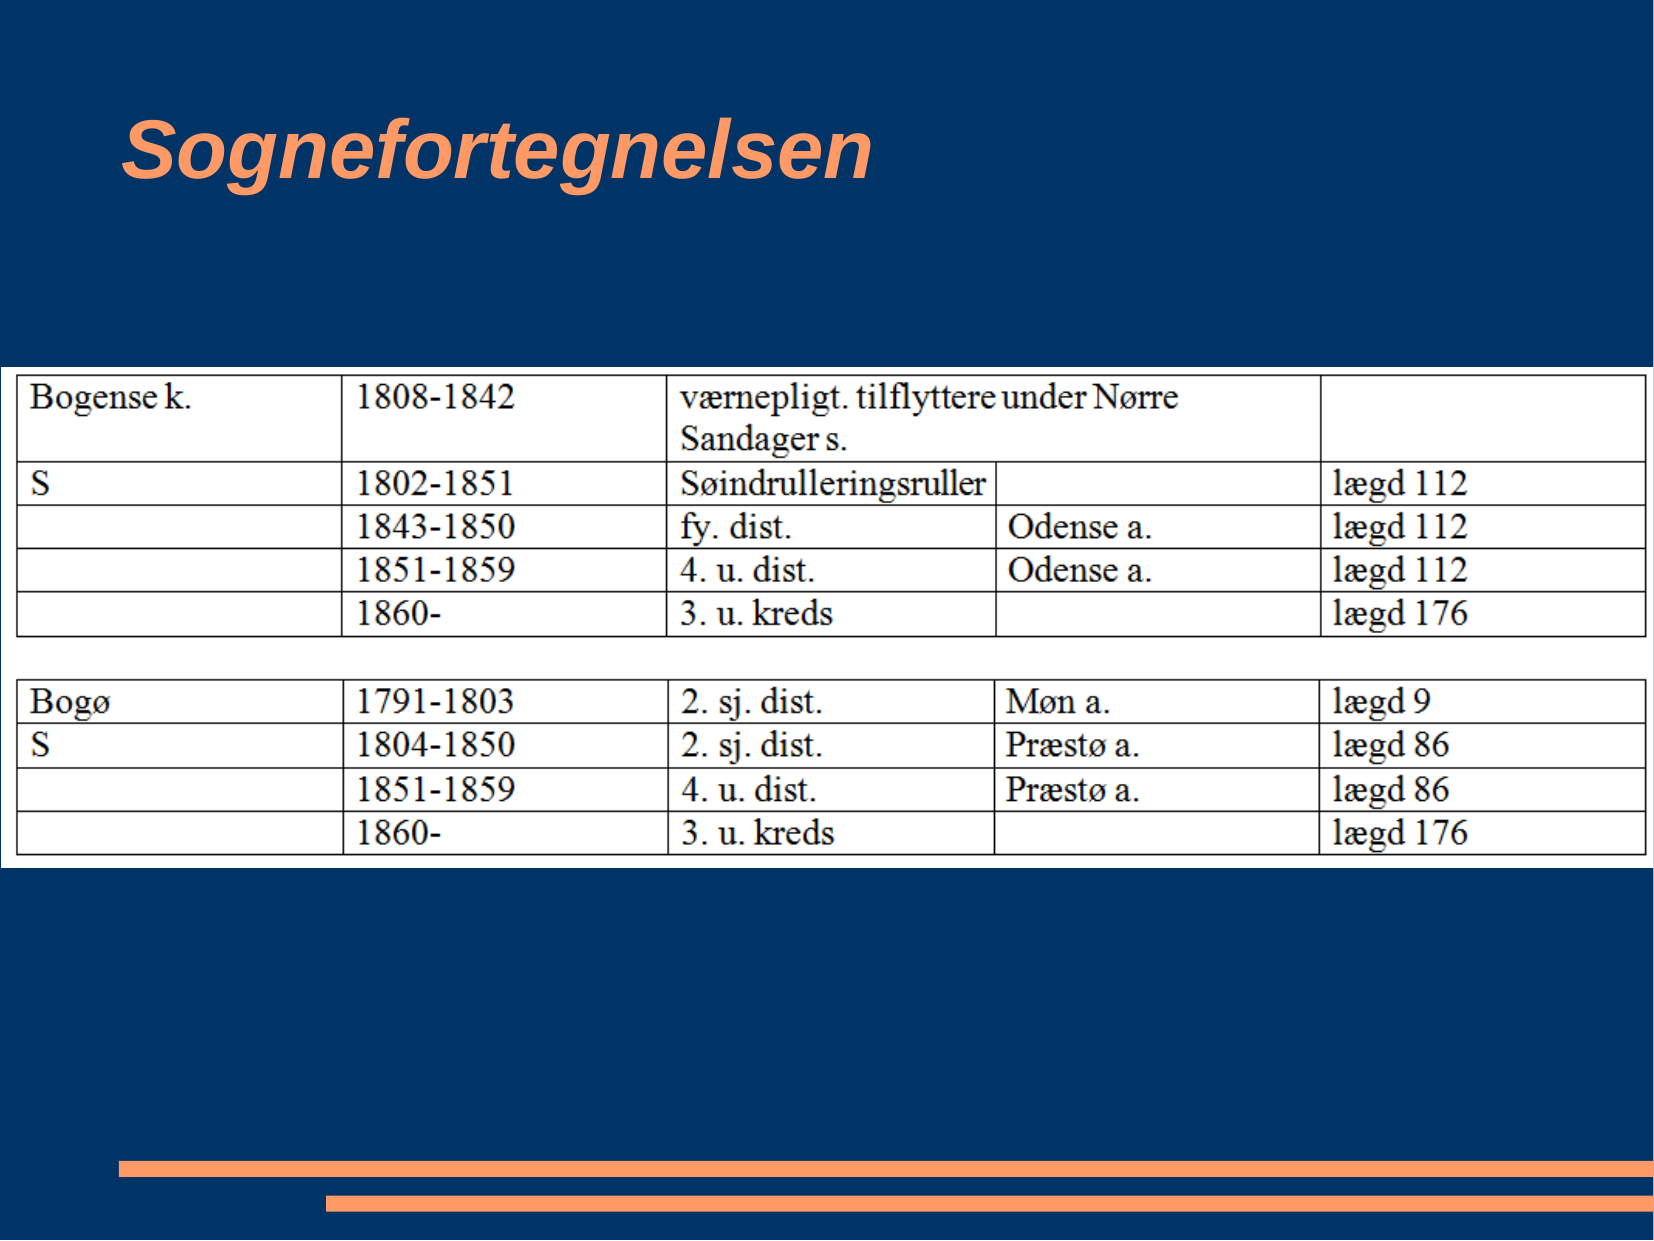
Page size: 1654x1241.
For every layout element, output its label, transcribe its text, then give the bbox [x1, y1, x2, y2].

picture [1, 367, 1654, 868]
title Sognefortegnelsen [121, 53, 1534, 247]
